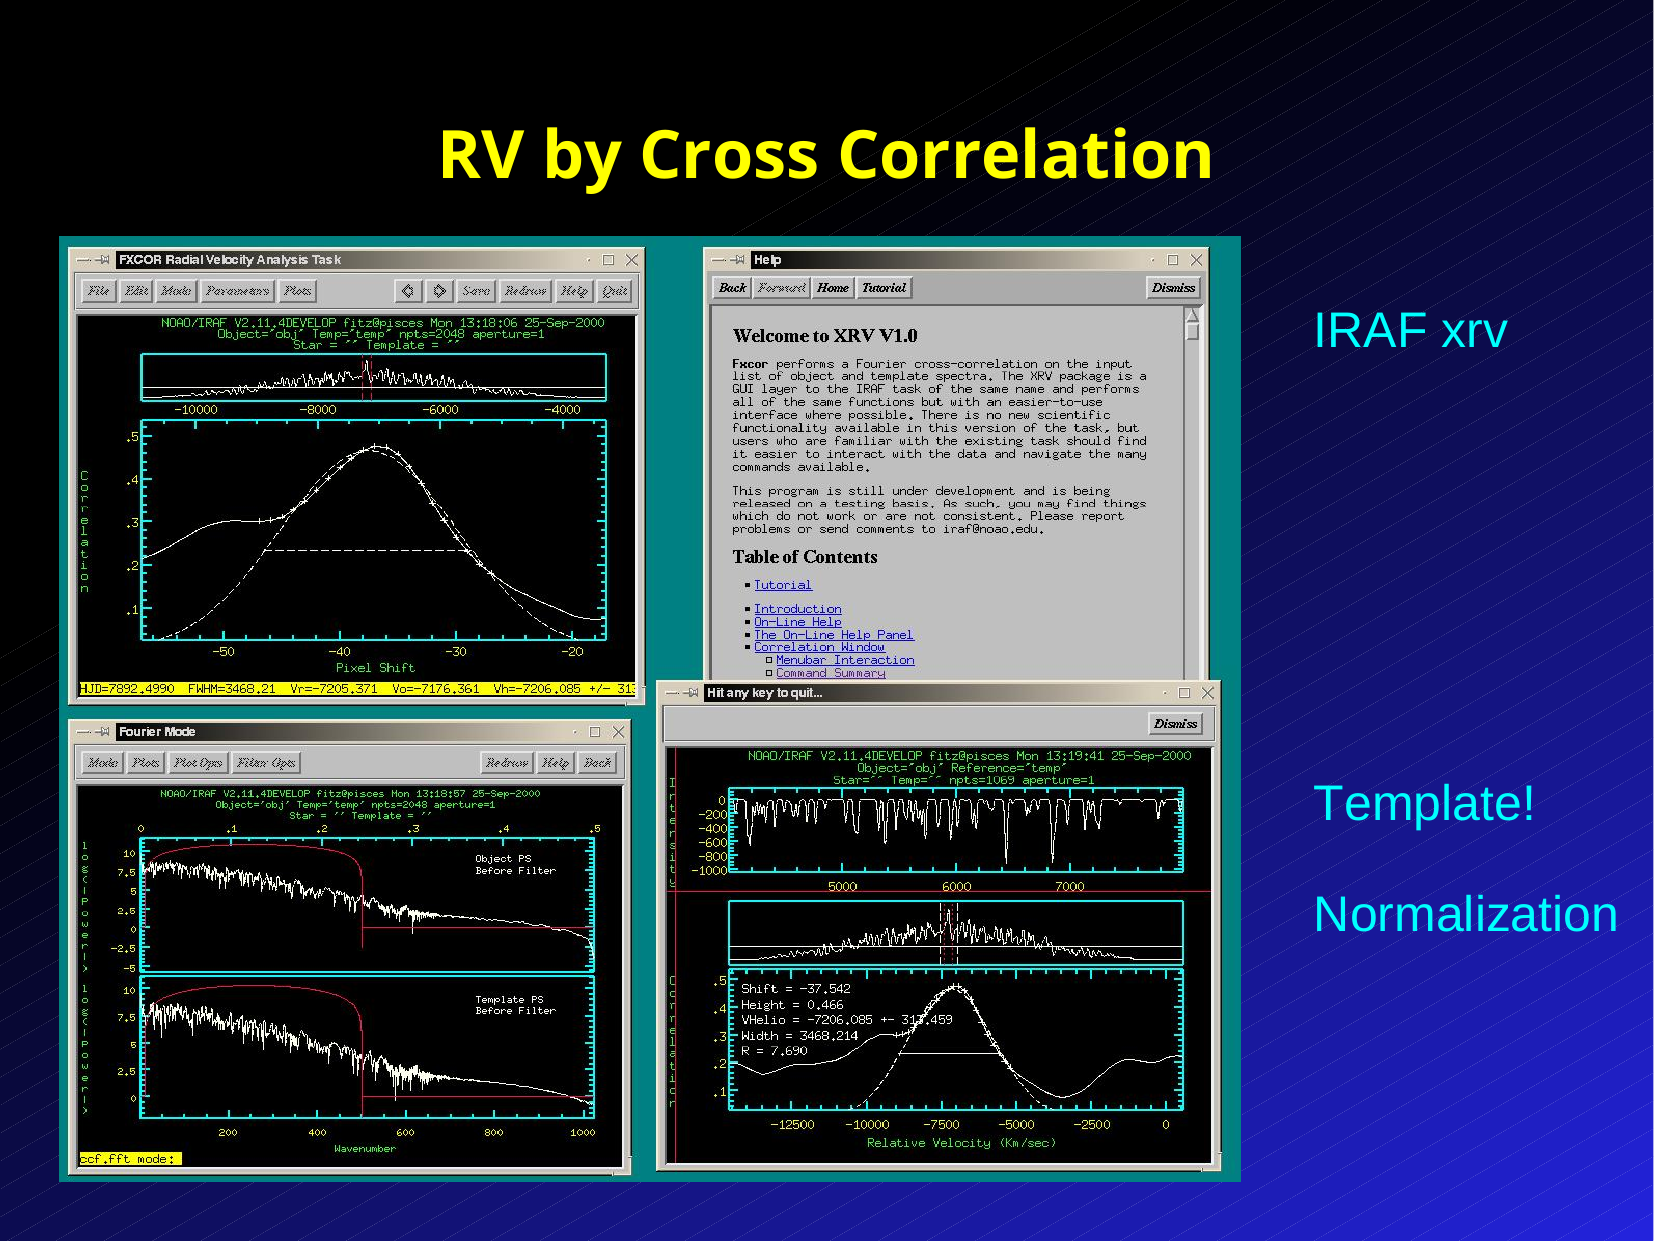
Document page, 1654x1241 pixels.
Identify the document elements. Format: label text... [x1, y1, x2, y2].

text_box Template! Normalization [1299, 767, 1654, 950]
title RV by Cross Correlation [82, 56, 1571, 250]
picture [59, 236, 1241, 1182]
text_box IRAF xrv [1299, 295, 1595, 366]
